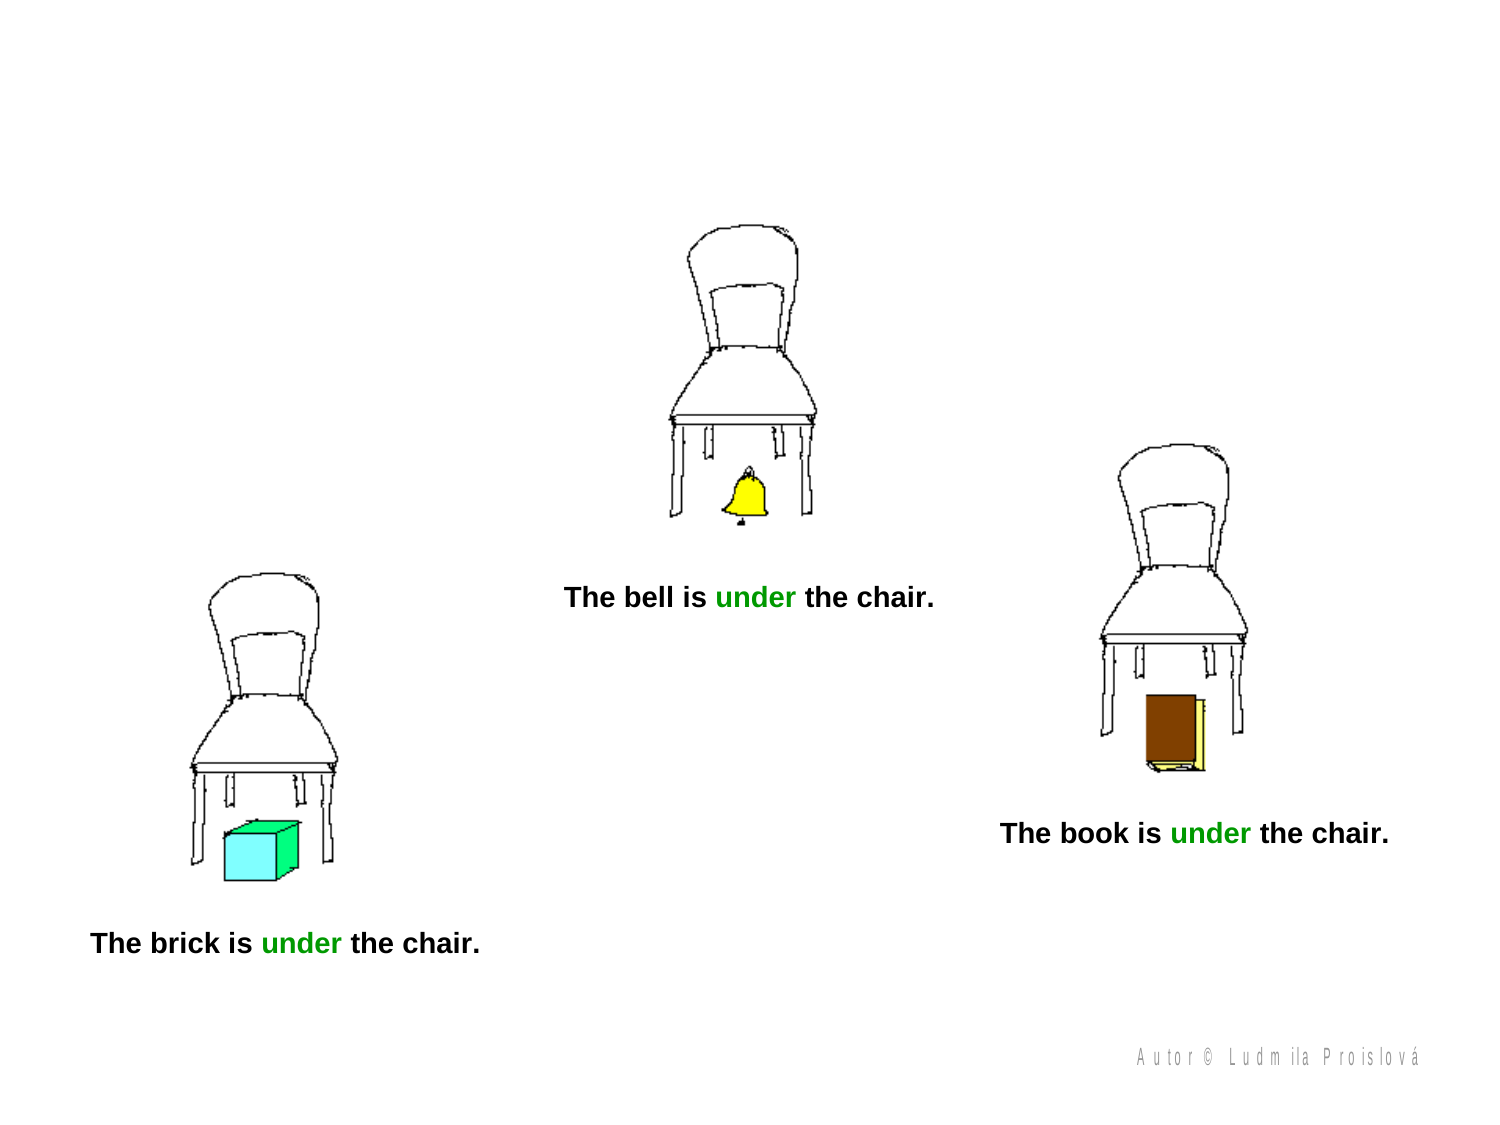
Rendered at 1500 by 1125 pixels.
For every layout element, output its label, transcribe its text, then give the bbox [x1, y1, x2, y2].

text_box The brick is under the chair. [75, 916, 496, 968]
picture [620, 184, 858, 543]
picture [171, 562, 354, 905]
picture [1057, 408, 1289, 806]
text_box The bell is under the chair. [549, 562, 952, 623]
picture [1122, 1033, 1443, 1081]
text_box The book is under the chair. [985, 798, 1416, 860]
